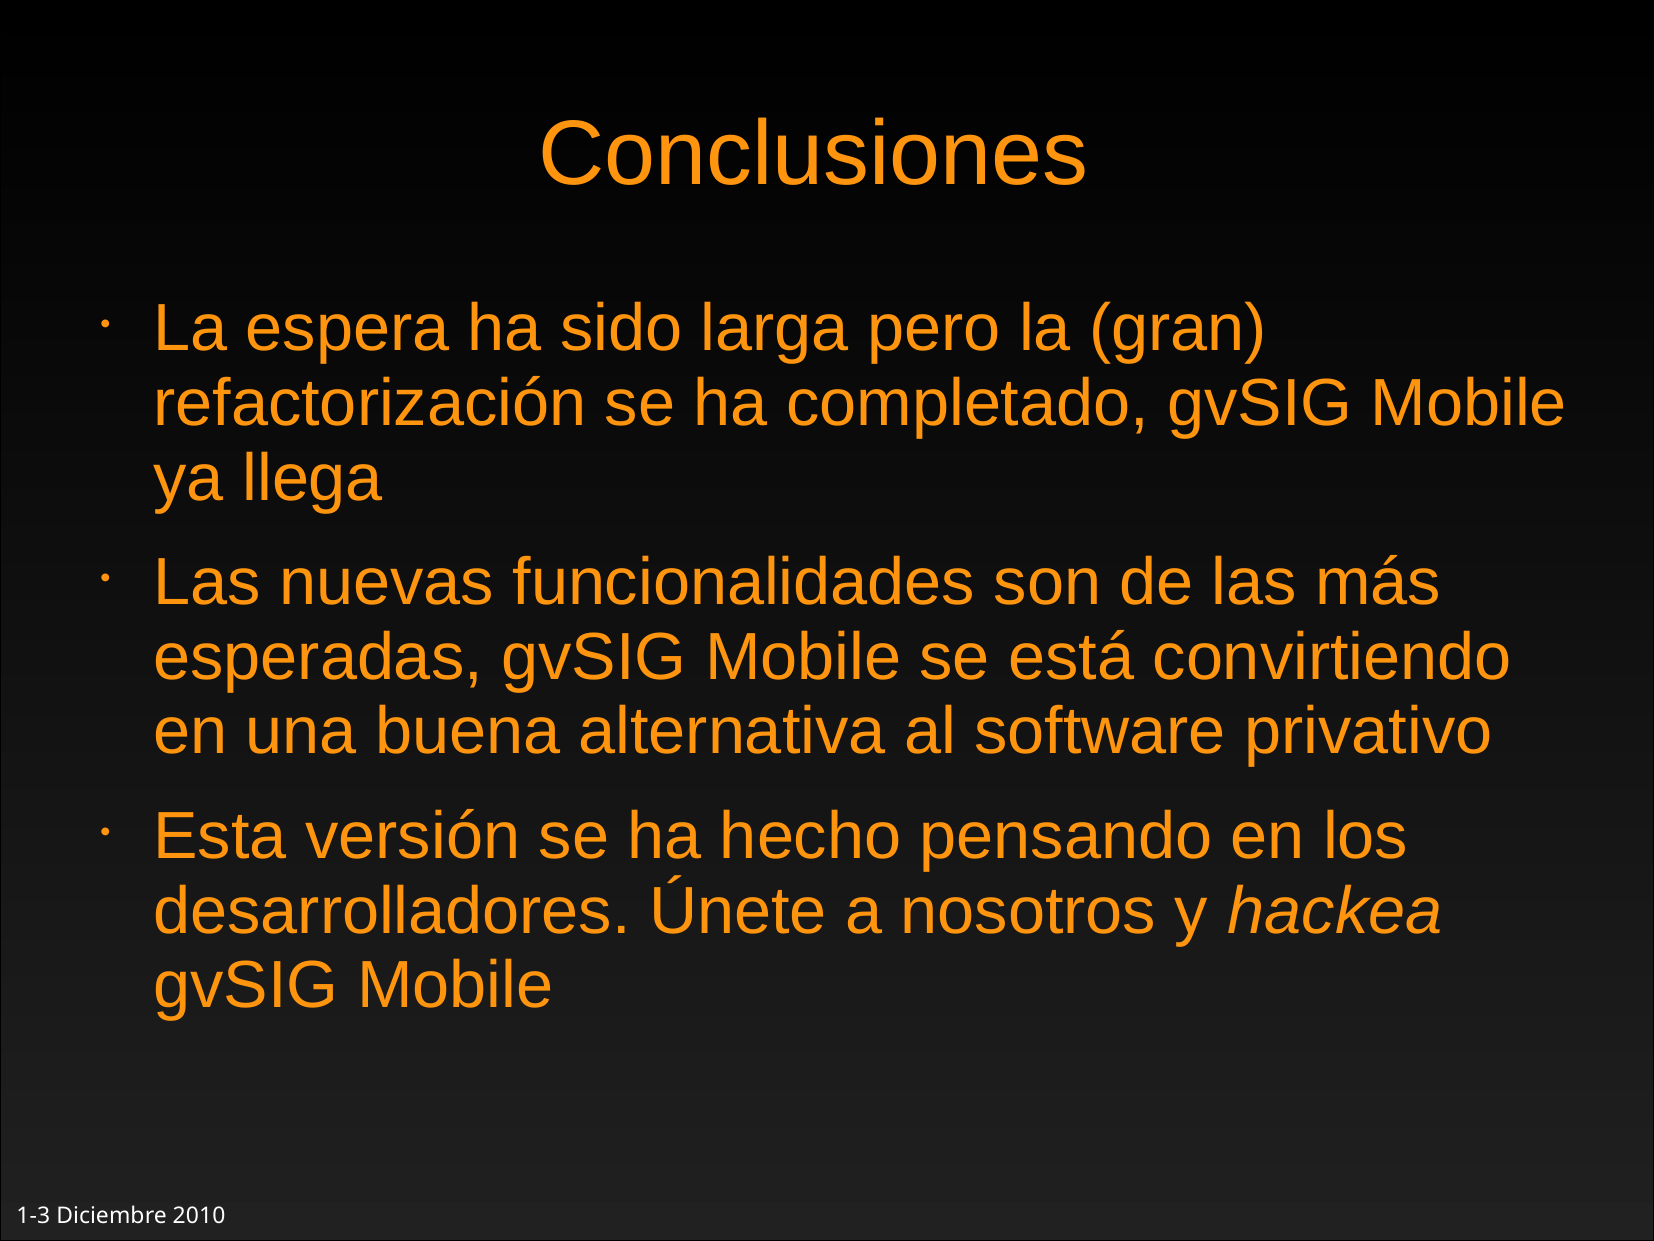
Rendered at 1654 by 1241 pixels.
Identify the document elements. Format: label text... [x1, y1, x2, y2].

list La espera ha sido larga pero la (gran) refactorización se ha completado, gvSIG Mobile ya llega Las nuevas funcionalidades son de las más esperadas, gvSIG Mobile se está convirtiendo en una buena alternativa al software privativo Esta versión se ha hecho pensando en los desarrolladores. Únete a nosotros y hackea gvSIG Mobile [82, 290, 1571, 1094]
title Conclusiones [82, 56, 1571, 250]
